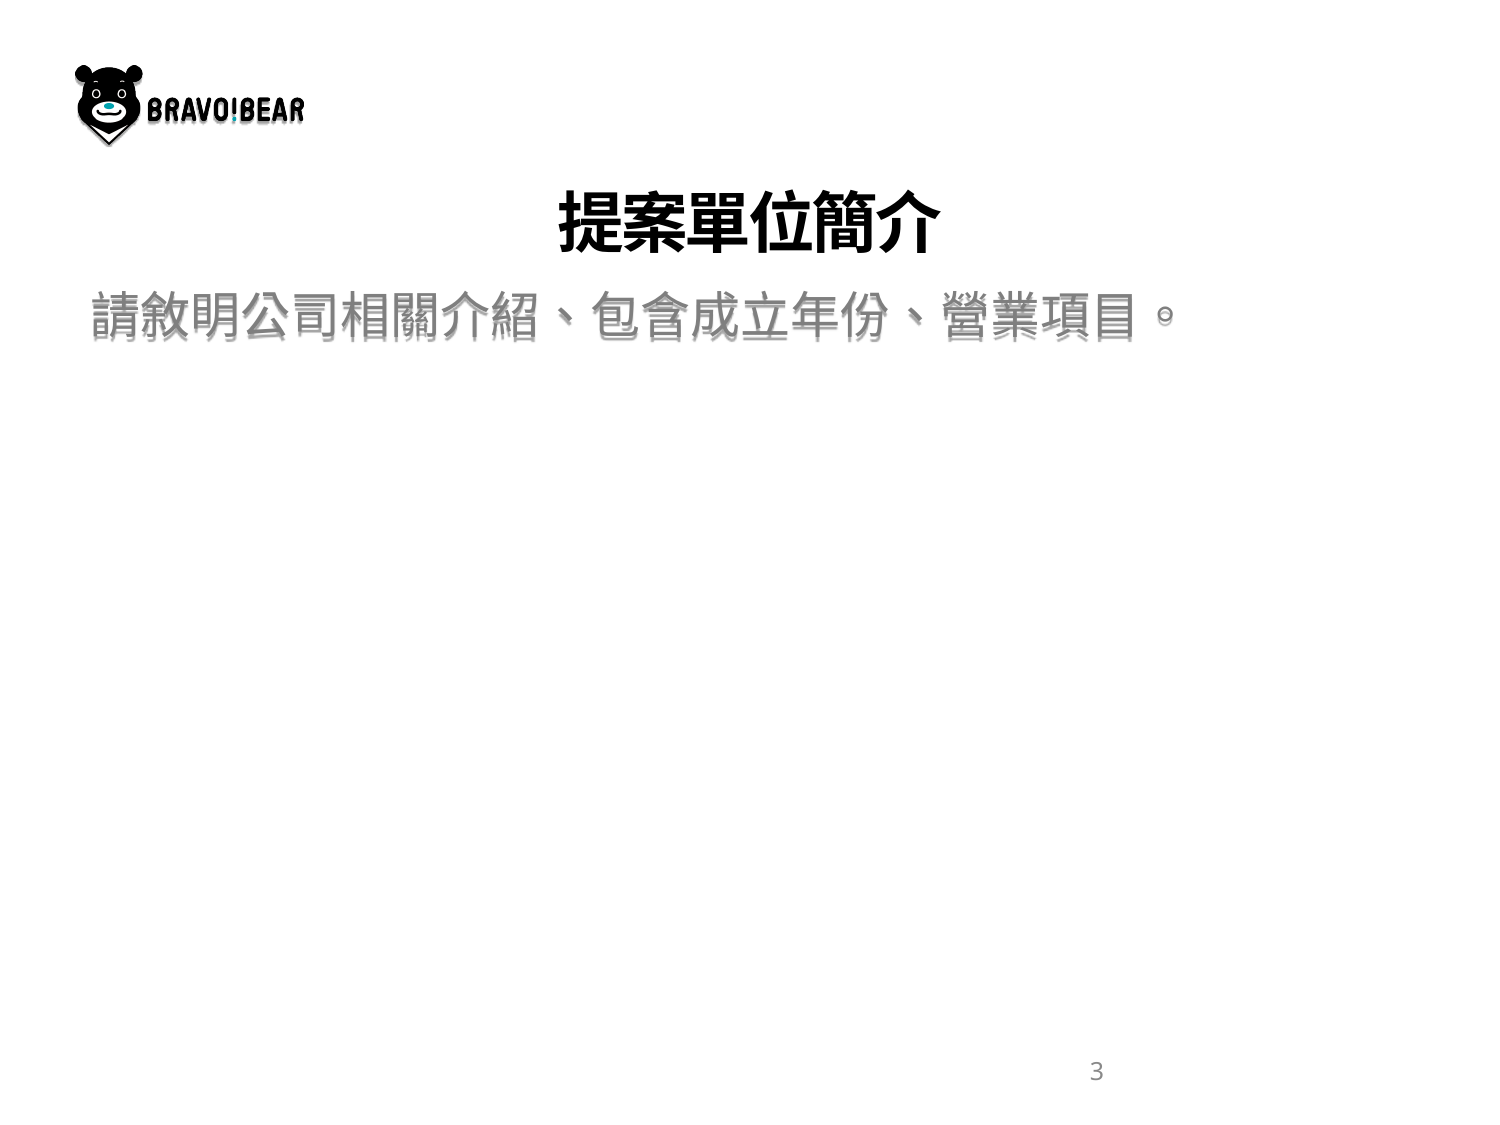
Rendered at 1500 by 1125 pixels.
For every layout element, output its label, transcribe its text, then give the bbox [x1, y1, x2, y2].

text_box 3 [1074, 1042, 1426, 1103]
list 請敘明公司相關介紹、包含成立年份、營業項目。 [75, 276, 1426, 1013]
